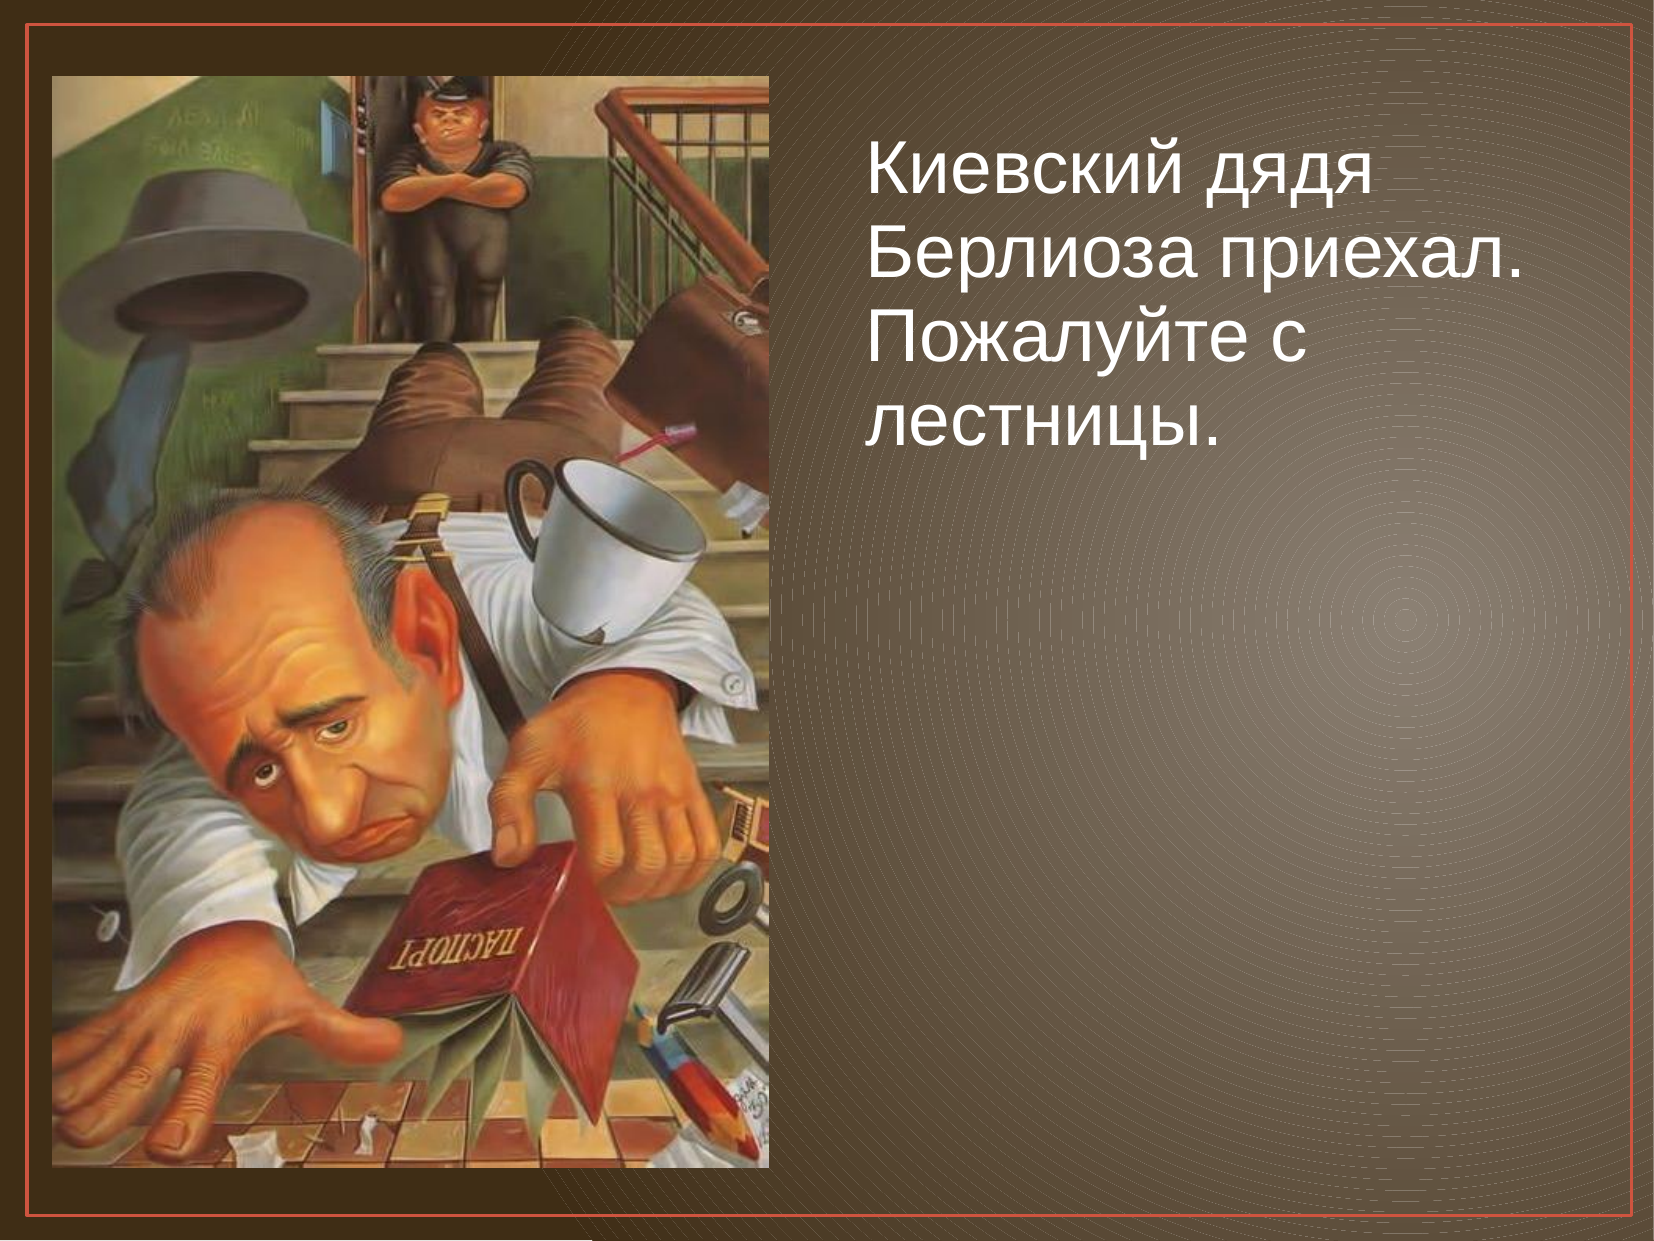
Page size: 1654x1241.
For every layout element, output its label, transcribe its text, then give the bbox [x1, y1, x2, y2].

picture [52, 76, 769, 1168]
text_box Киевский дядя Берлиоза приехал. Пожалуйте с лестницы. [850, 118, 1583, 1004]
